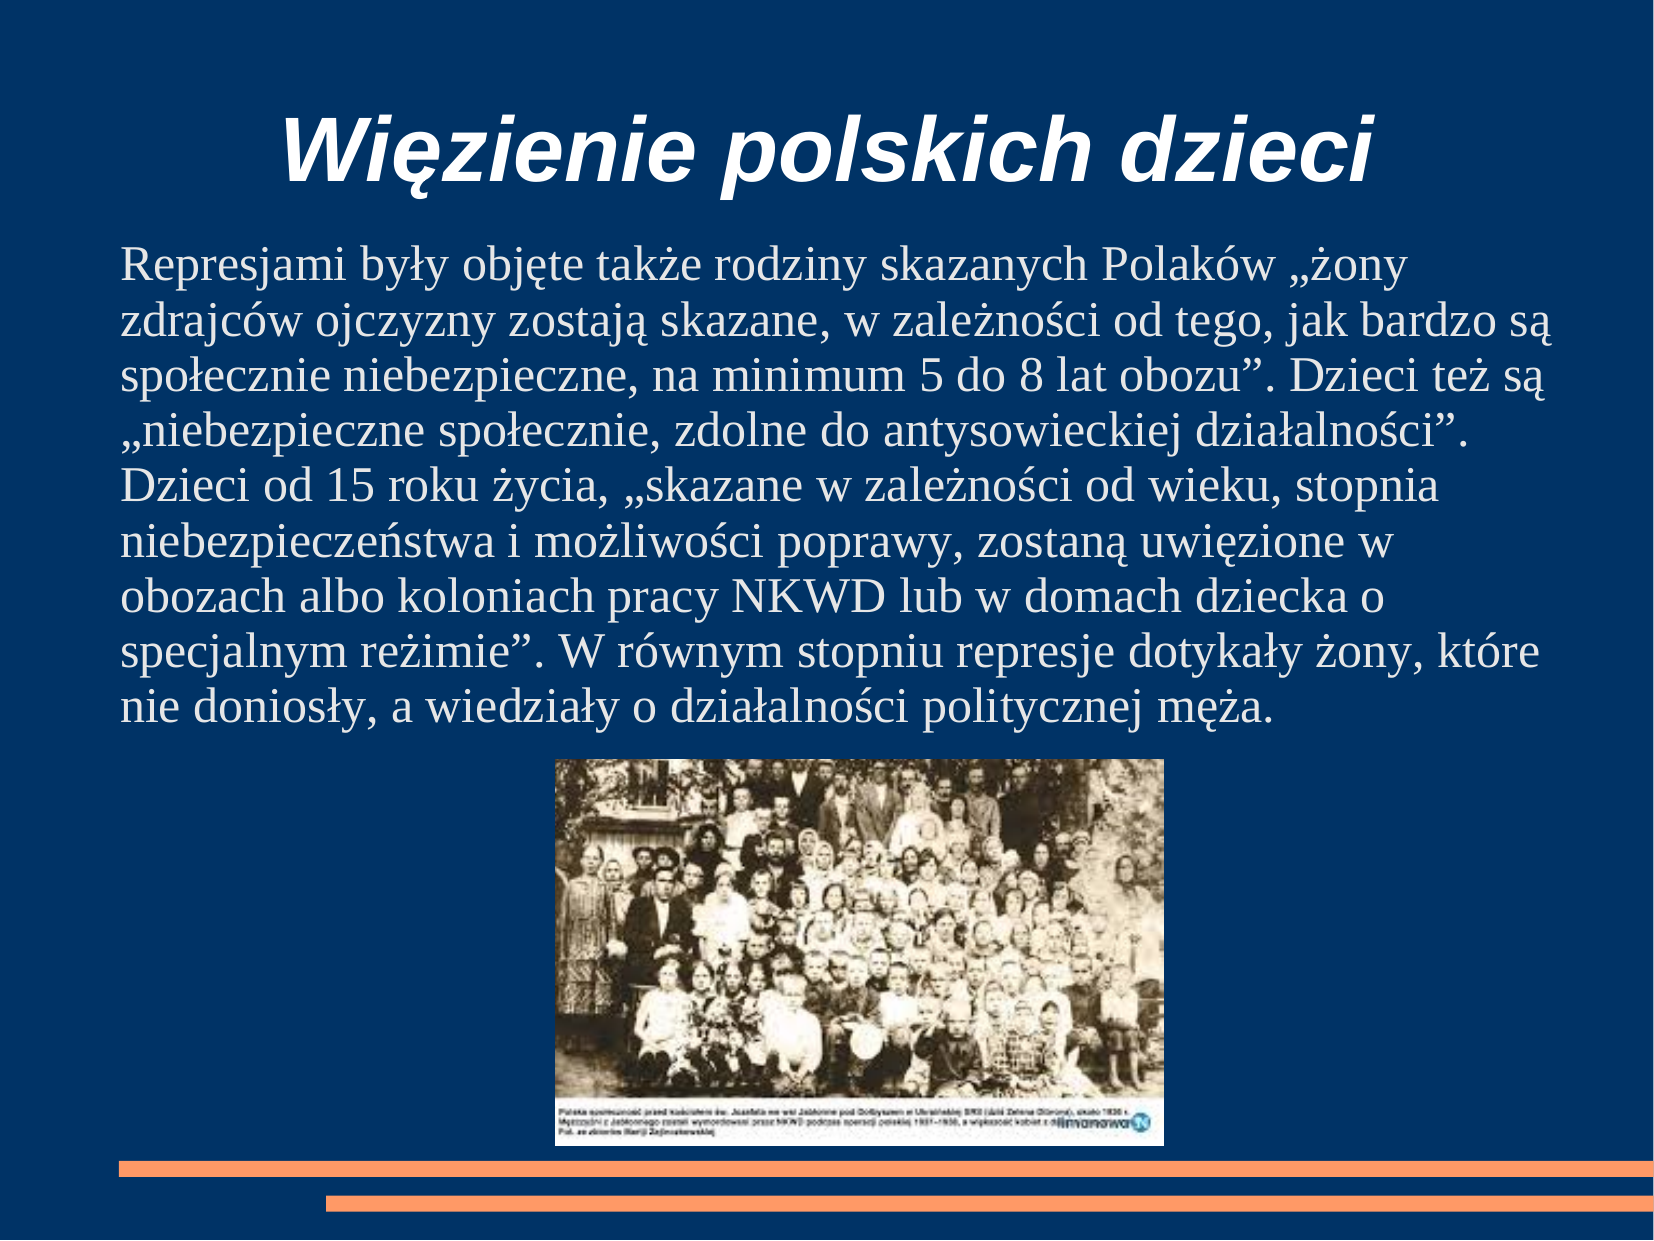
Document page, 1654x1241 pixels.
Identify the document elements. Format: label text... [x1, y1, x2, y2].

title Więzienie polskich dzieci [121, 46, 1534, 236]
list Represjami były objęte także rodziny skazanych Polaków „żony zdrajców ojczyzny zostają skazane, w zależności od tego, jak bardzo są społecznie niebezpieczne, na minimum 5 do 8 lat obozu”. Dzieci też są „niebezpieczne społecznie, zdolne do antysowieckiej działalności”. Dzieci od 15 roku życia, „skazane w zależności od wieku, stopnia niebezpieczeństwa i możliwości poprawy, zostaną uwięzione w obozach albo koloniach pracy NKWD lub w domach dziecka o specjalnym reżimie”. W równym stopniu represje dotykały żony, które nie doniosły, a wiedziały o działalności politycznej męża. [119, 236, 1560, 743]
picture [555, 759, 1164, 1146]
